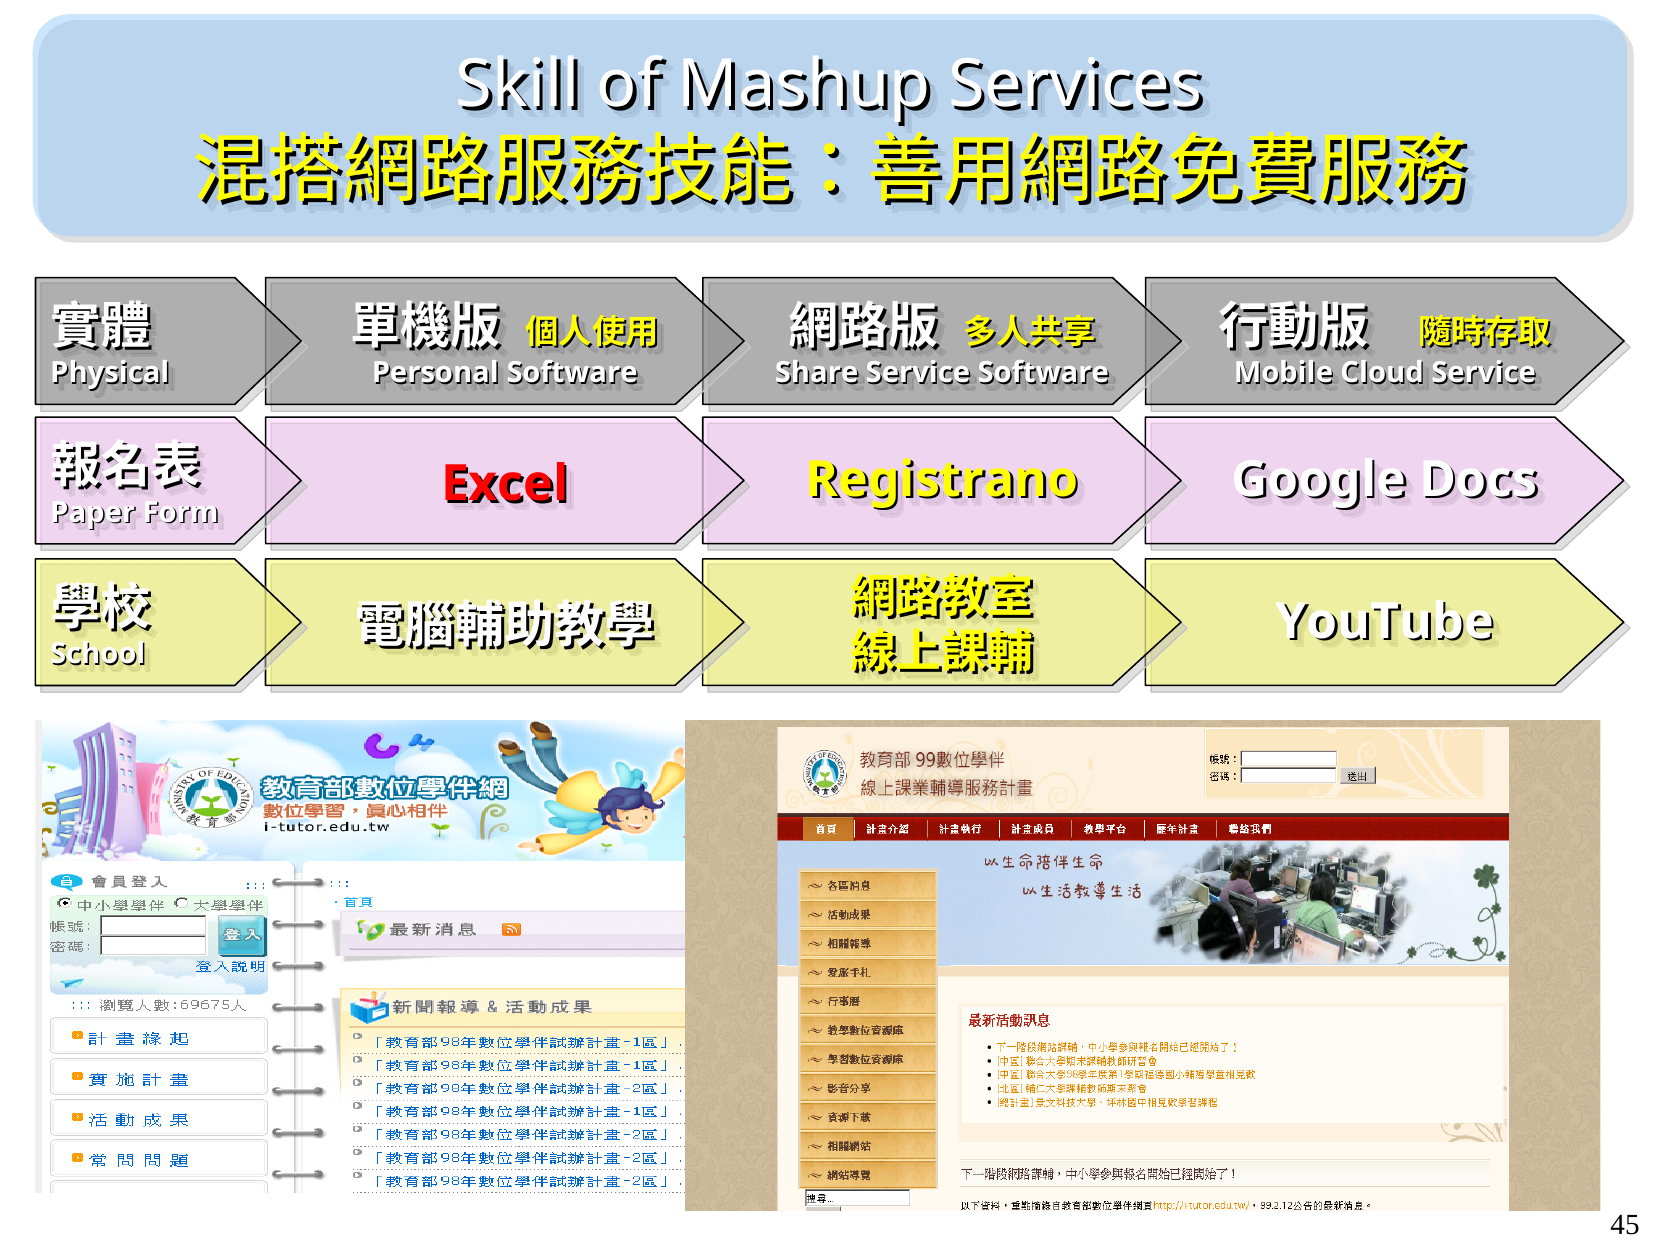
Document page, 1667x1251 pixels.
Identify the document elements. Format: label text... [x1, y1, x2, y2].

text_box 電腦輔助教學 [265, 558, 744, 686]
text_box 實體 Physical [35, 277, 302, 405]
text_box 網路版 多人共享 Share Service Software [702, 277, 1182, 405]
text_box 網路教室 線上課輔 [702, 558, 1182, 686]
text_box Skill of Mashup Services 混搭網路服務技能：善用網路免費服務 [32, 14, 1628, 237]
text_box 單機版 個人使用 Personal Software [265, 277, 745, 405]
text_box Registrano [702, 417, 1182, 544]
text_box 學校 School [35, 558, 302, 686]
text_box YouTube [1145, 558, 1624, 686]
text_box Excel [265, 417, 744, 544]
text_box 行動版 隨時存取 Mobile Cloud Service [1145, 277, 1625, 405]
picture [35, 720, 1601, 1211]
text_box Google Docs [1145, 417, 1624, 544]
text_box 報名表 Paper Form [35, 417, 302, 544]
